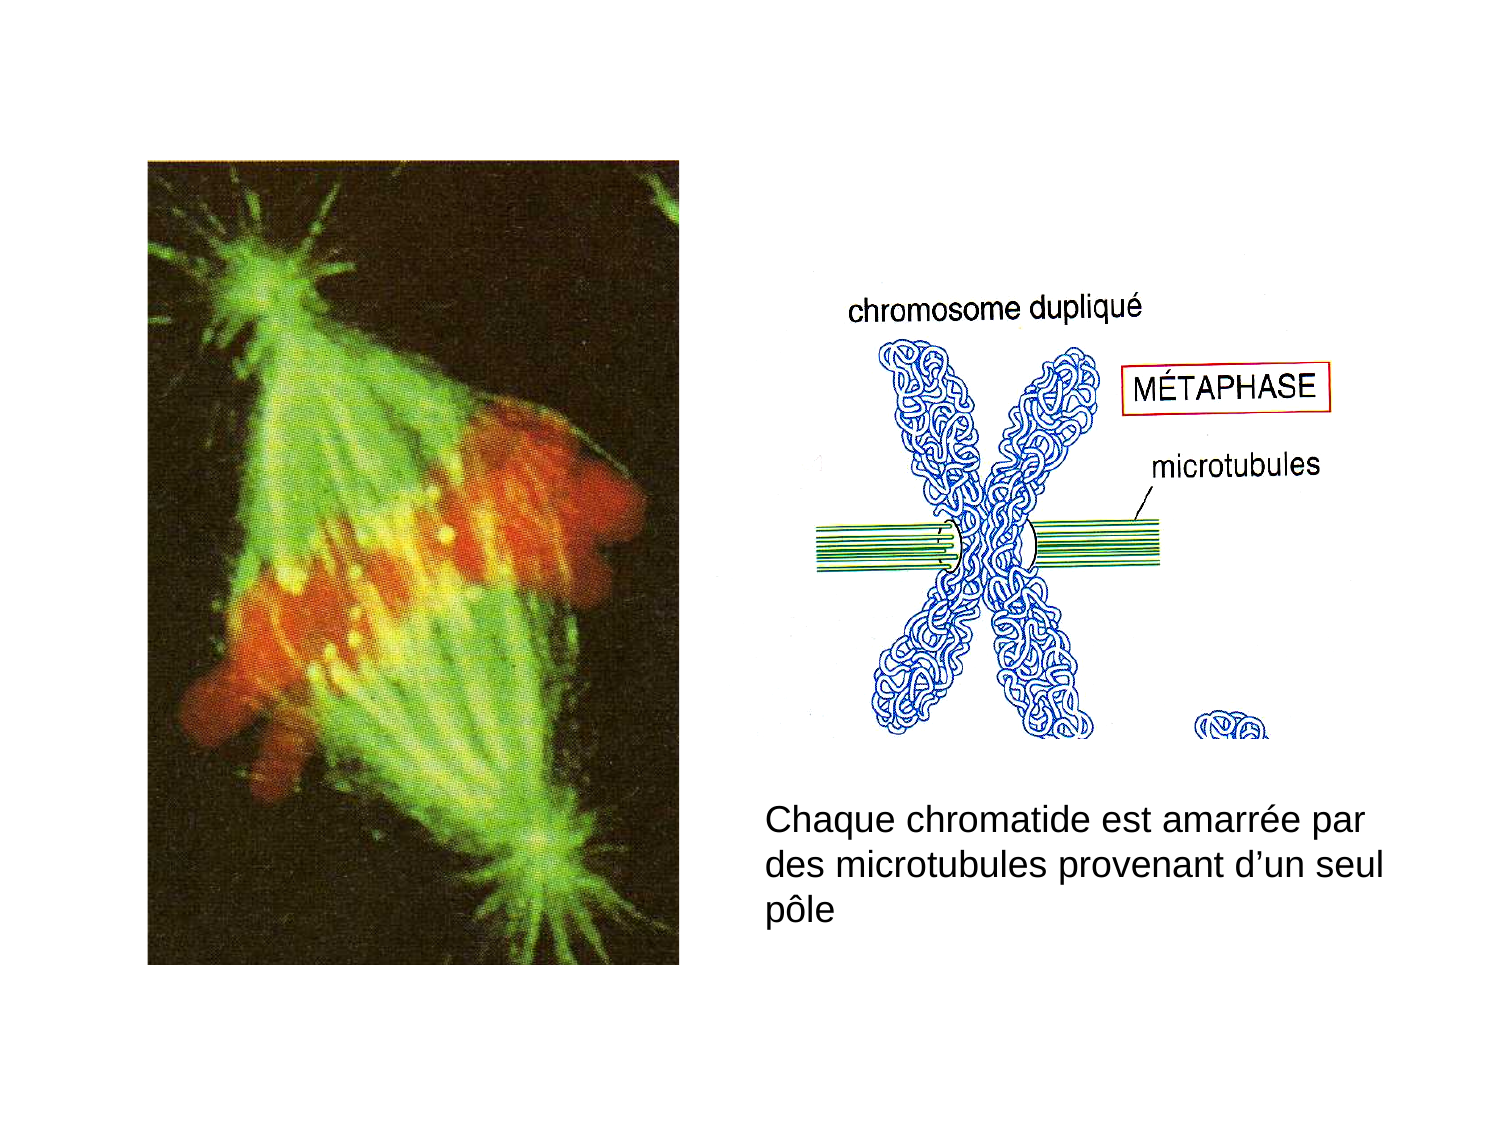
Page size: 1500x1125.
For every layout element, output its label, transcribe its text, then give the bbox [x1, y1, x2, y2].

picture [147, 160, 680, 965]
picture [714, 253, 1353, 739]
text_box Chaque chromatide est amarrée par des microtubules provenant d’un seul pôle [749, 786, 1424, 938]
